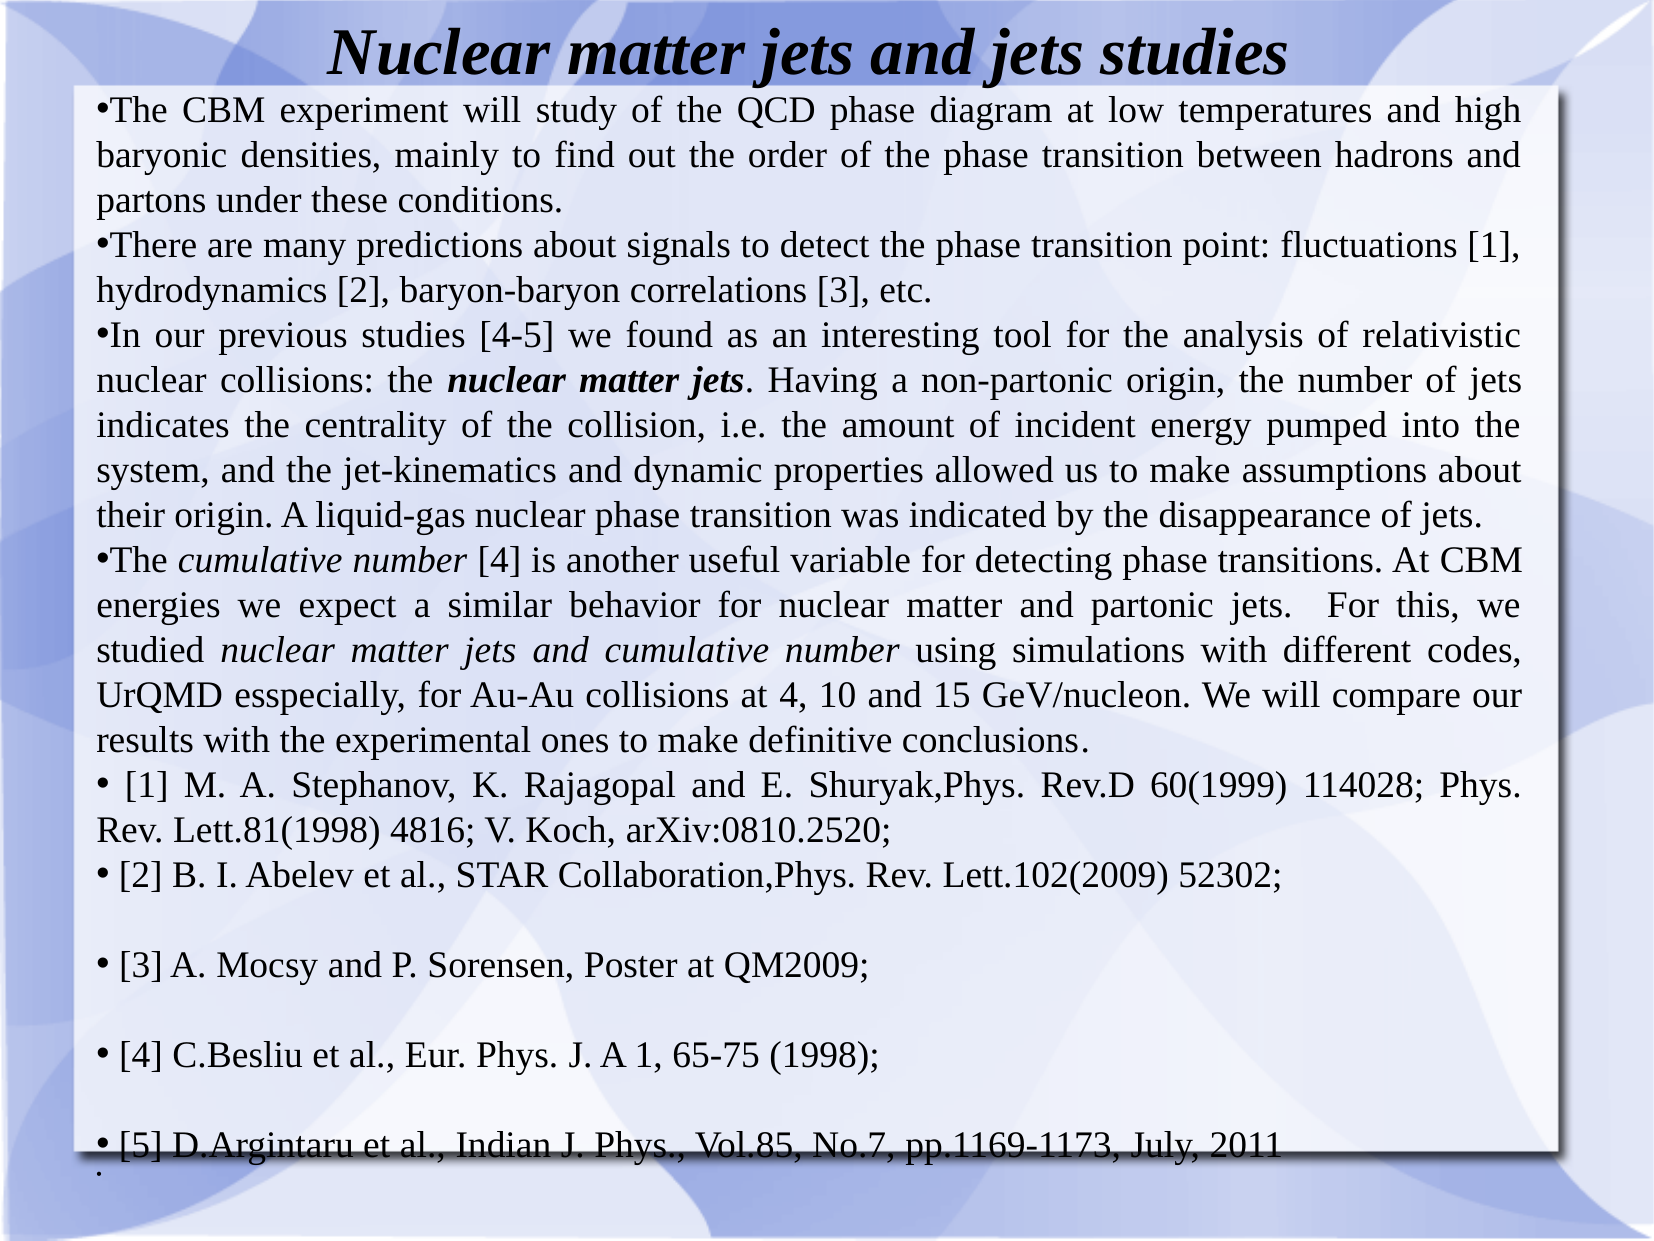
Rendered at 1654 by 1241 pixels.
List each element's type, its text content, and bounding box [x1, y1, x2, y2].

text_box The CBM experiment will study of the QCD phase diagram at low temperatures and high baryonic densities, mainly to find out the order of the phase transition between hadrons and partons under these conditions. There are many predictions about signals to detect the phase transition point: fluctuations [1], hydrodynamics [2], baryon-baryon correlations [3], etc. In our previous studies [4-5] we found as an interesting tool for the analysis of relativistic nuclear collisions: the nuclear matter jets. Having a non-partonic origin, the number of jets indicates the centrality of the collision, i.e. the amount of incident energy pumped into the system, and the jet-kinematics and dynamic properties allowed us to make assumptions about their origin. A liquid-gas nuclear phase transition was indicated by the disappearance of jets. The cumulative number [4] is another useful variable for detecting phase transitions. At CBM energies we expect a similar behavior for nuclear matter and partonic jets. For this, we studied nuclear matter jets and cumulative number using simulations with different codes, UrQMD esspecially, for Au-Au collisions at 4, 10 and 15 GeV/nucleon. We will compare our results with the experimental ones to make definitive conclusions. [1] M. A. Stephanov, K. Rajagopal and E. Shuryak,Phys. Rev.D 60(1999) 114028; Phys. Rev. Lett.81(1998) 4816; V. Koch, arXiv:0810.2520; [2] B. I. Abelev et al., STAR Collaboration,Phys. Rev. Lett.102(2009) 52302; [3] A. Mocsy and P. Sorensen, Poster at QM2009; [4] C.Besliu et al., Eur. Phys. J. A 1, 65-75 (1998); [5] D.Argintaru et al., Indian J. Phys., Vol.85, No.7, pp.1169-1173, July, 2011 [81, 96, 1538, 1191]
text_box Nuclear matter jets and jets studies [81, 0, 1538, 96]
